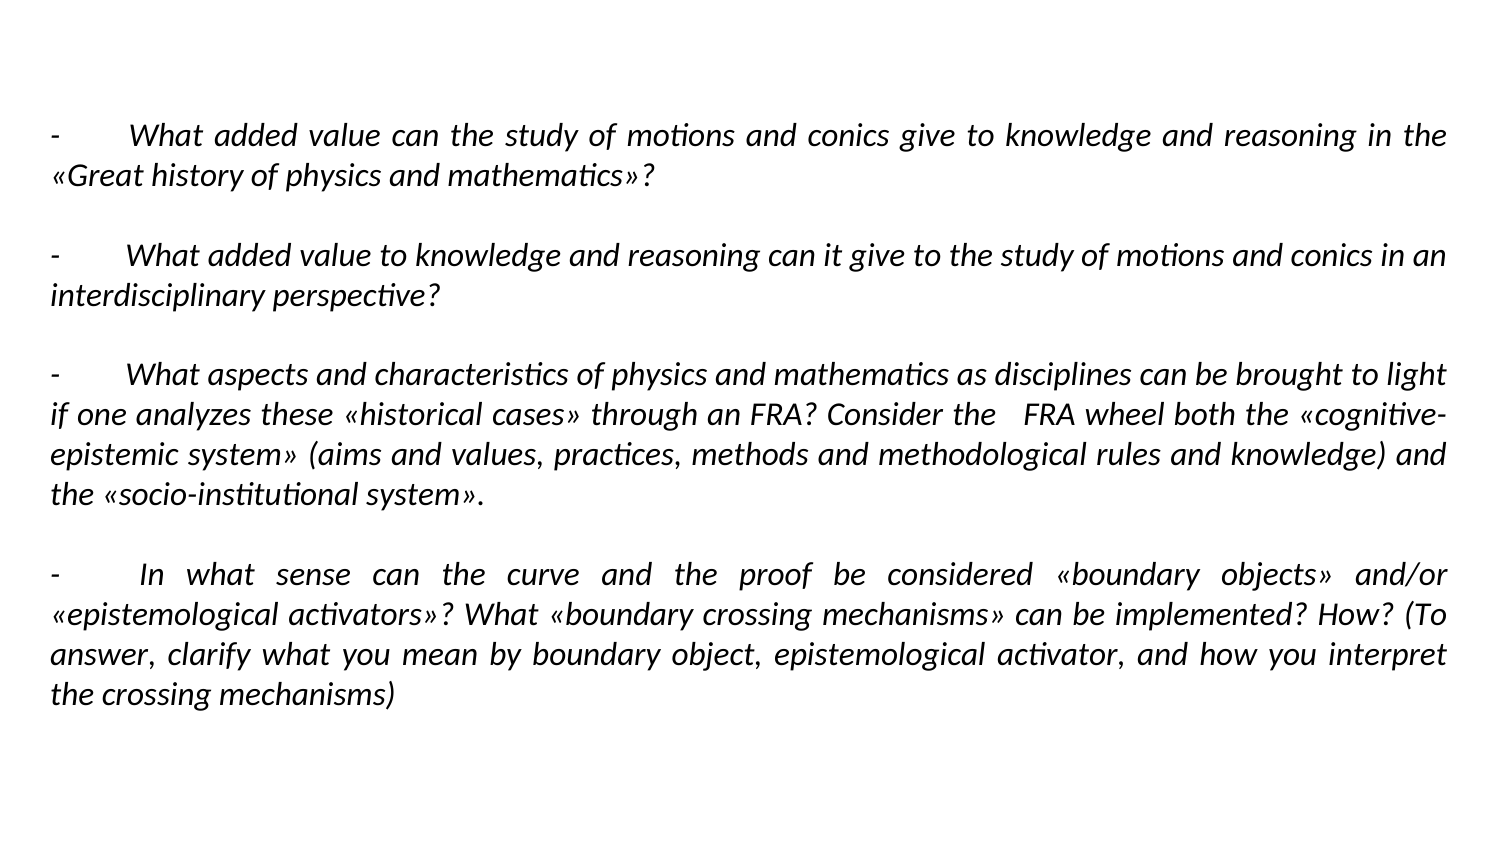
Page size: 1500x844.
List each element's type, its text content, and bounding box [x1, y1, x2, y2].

text_box - What added value can the study of motions and conics give to knowledge and reasoning in the «Great history of physics and mathematics»? - What added value to knowledge and reasoning can it give to the study of motions and conics in an interdisciplinary perspective? - What aspects and characteristics of physics and mathematics as disciplines can be brought to light if one analyzes these «historical cases» through an FRA? Consider the FRA wheel both the «cognitive-epistemic system» (aims and values, practices, methods and methodological rules and knowledge) and the «socio-institutional system». - In what sense can the curve and the proof be considered «boundary objects» and/or «epistemological activators»? What «boundary crossing mechanisms» can be implemented? How? (To answer, clarify what you mean by boundary object, epistemological activator, and how you interpret the crossing mechanisms) [35, 65, 1465, 728]
